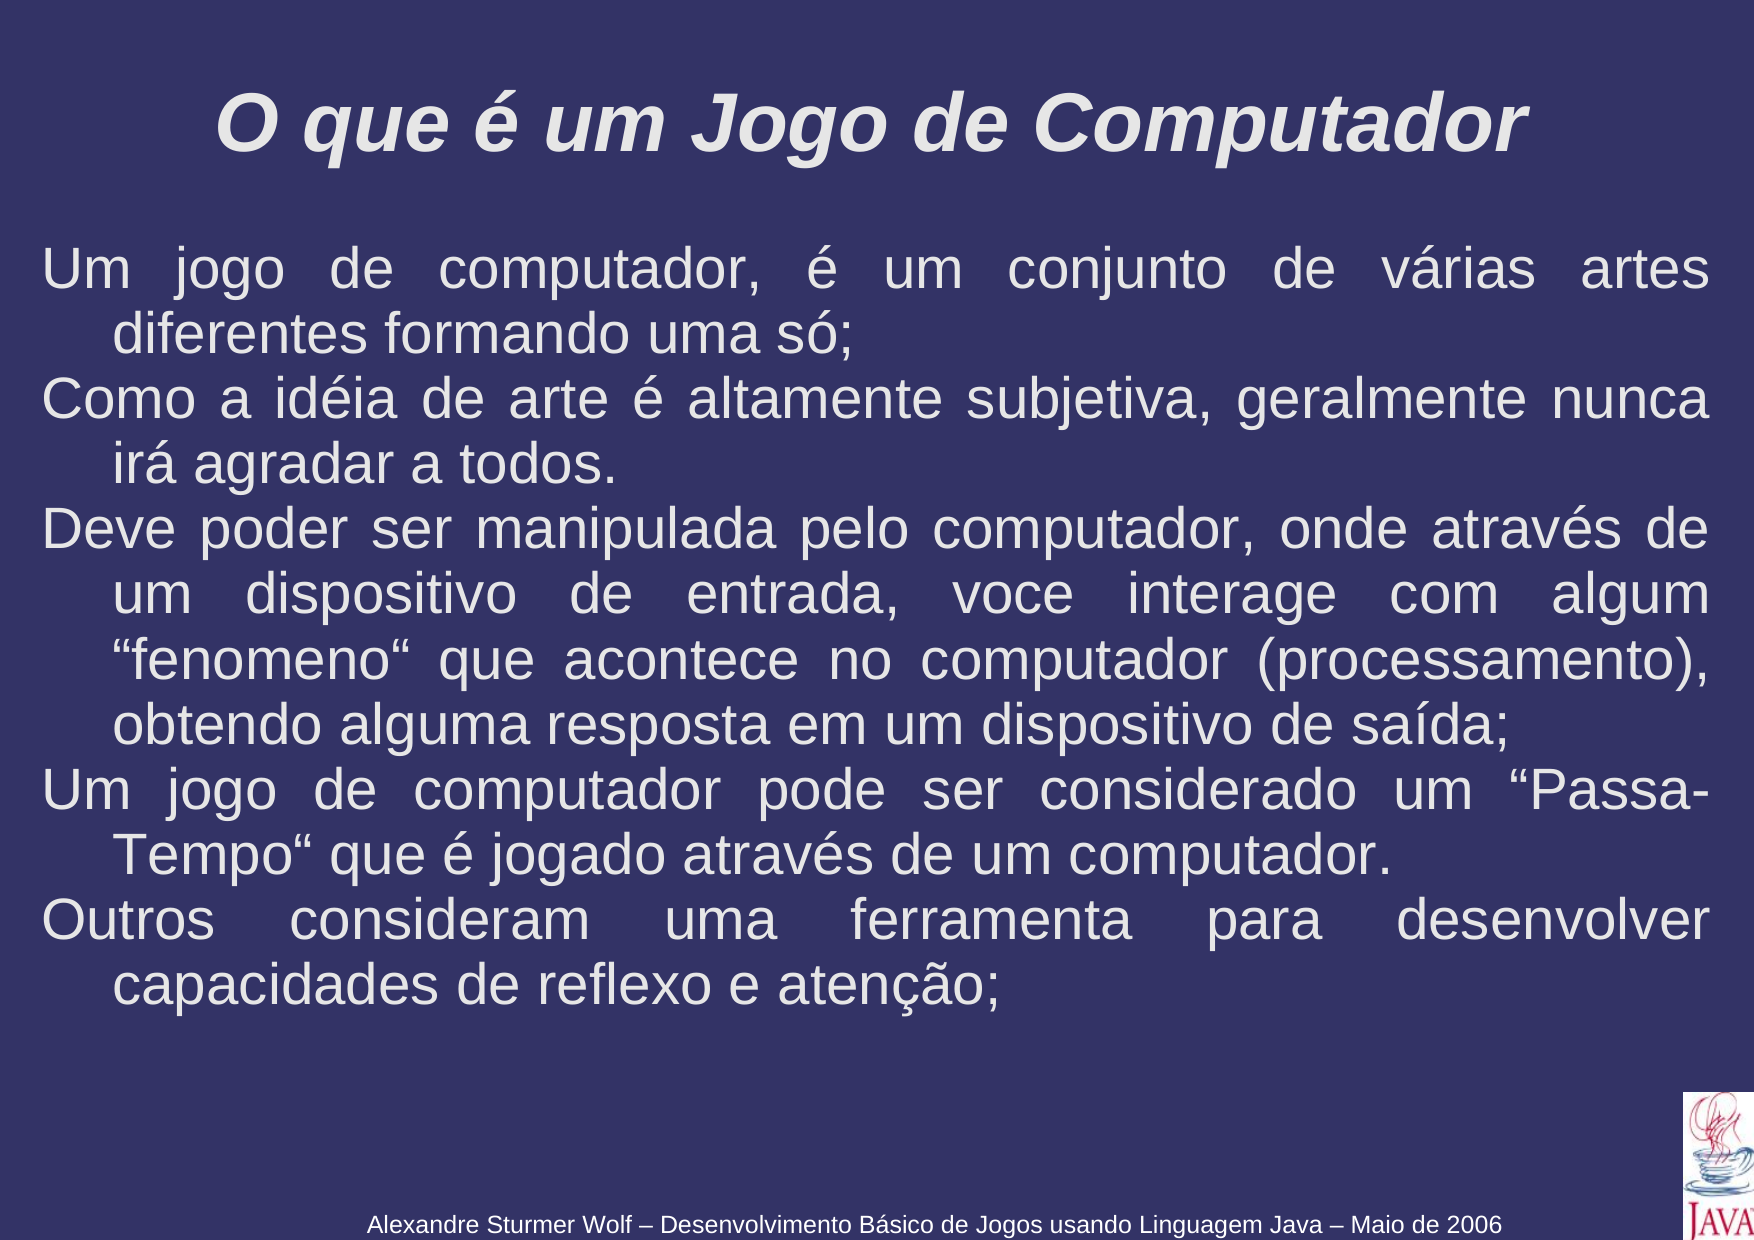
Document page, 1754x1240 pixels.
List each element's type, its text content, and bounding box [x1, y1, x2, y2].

picture [1683, 1092, 1754, 1240]
list Um jogo de computador, é um conjunto de várias artes diferentes formando uma só; Como a idéia de arte é altamente subjetiva, geralmente nunca irá agradar a todos. Deve poder ser manipulada pelo computador, onde através de um dispositivo de entrada, voce interage com algum “fenomeno“ que acontece no computador (processamento), obtendo alguma resposta em um dispositivo de saída; Um jogo de computador pode ser considerado um “Passa-Tempo“ que é jogado através de um computador. Outros consideram uma ferramenta para desenvolver capacidades de reflexo e atenção; [29, 236, 1713, 1152]
title O que é um Jogo de Computador [29, 19, 1713, 227]
